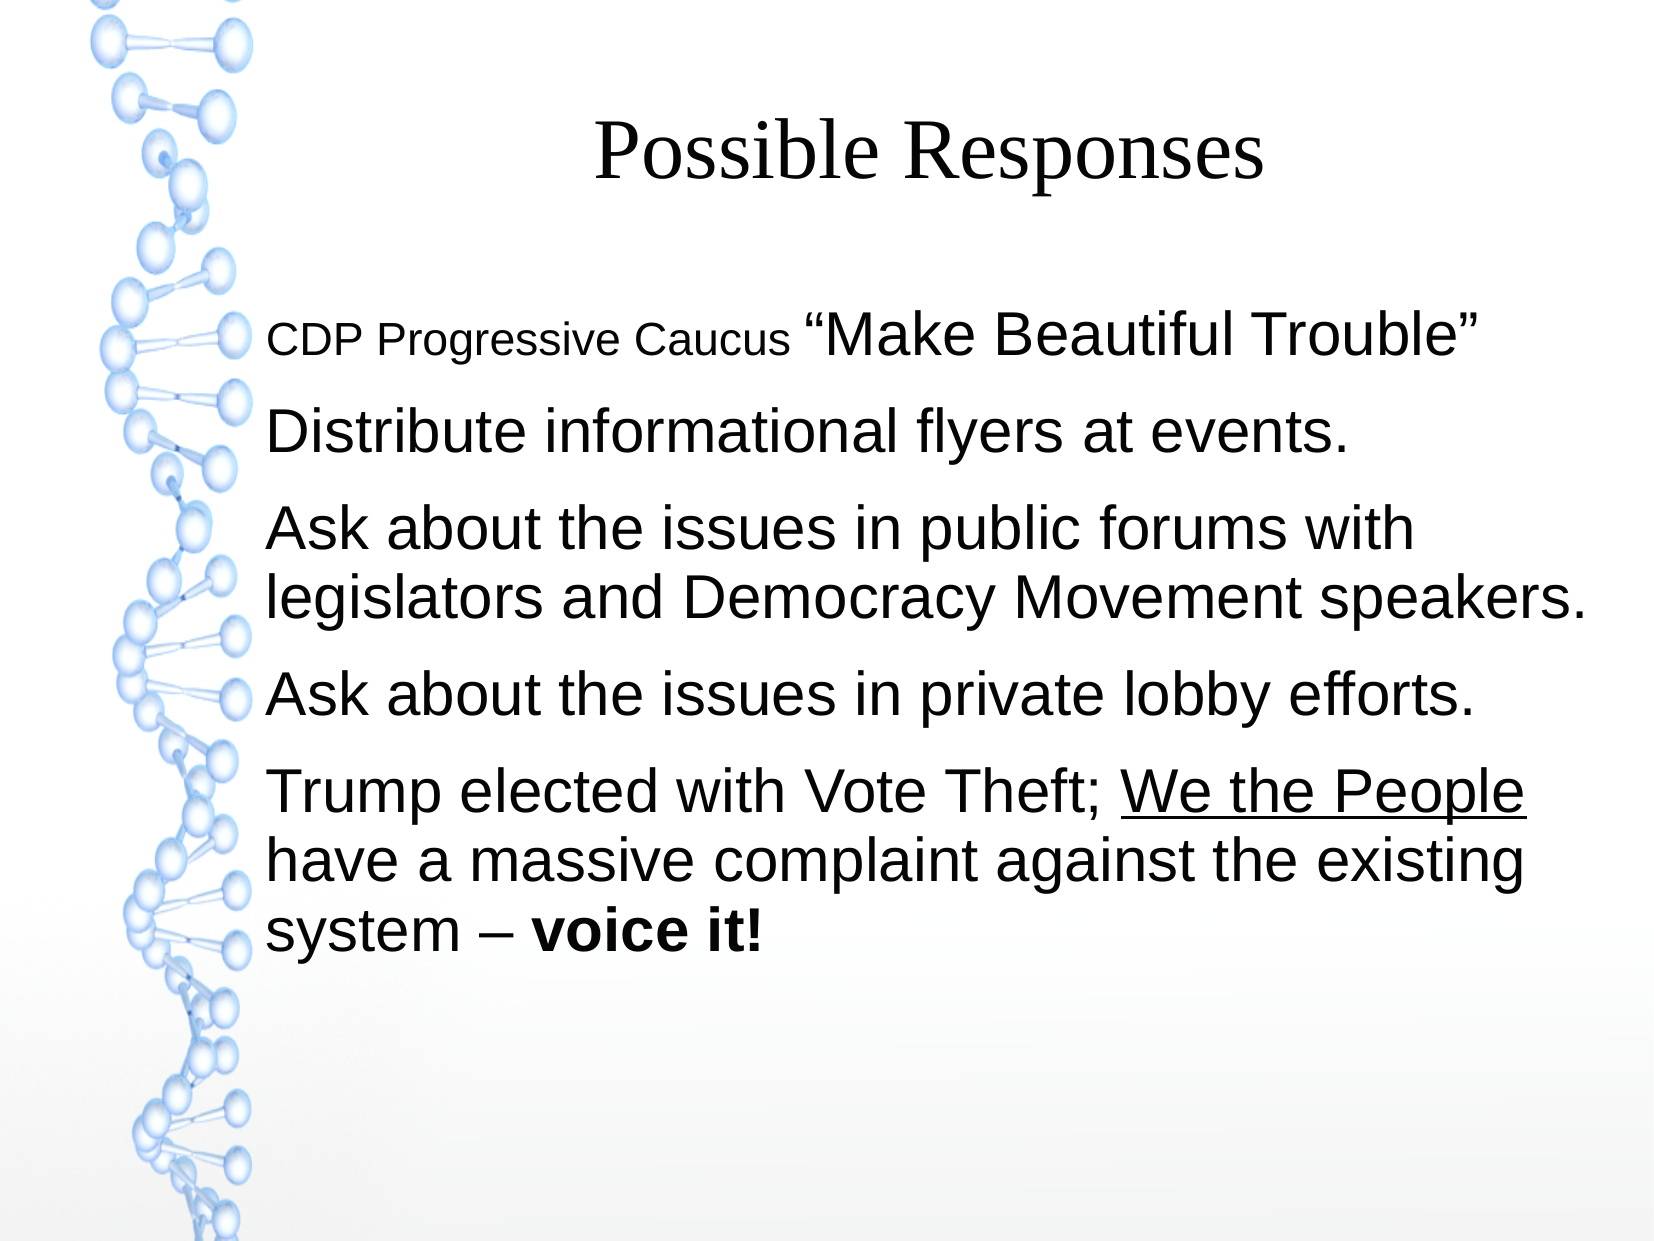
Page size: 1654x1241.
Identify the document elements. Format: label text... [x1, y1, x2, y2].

list CDP Progressive Caucus “Make Beautiful Trouble” Distribute informational flyers at events. Ask about the issues in public forums with legislators and Democracy Movement speakers. Ask about the issues in private lobby efforts. Trump elected with Vote Theft; We the People have a massive complaint against the existing system – voice it! [265, 299, 1595, 1019]
title Possible Responses [265, 47, 1595, 252]
picture [0, 0, 1654, 1241]
